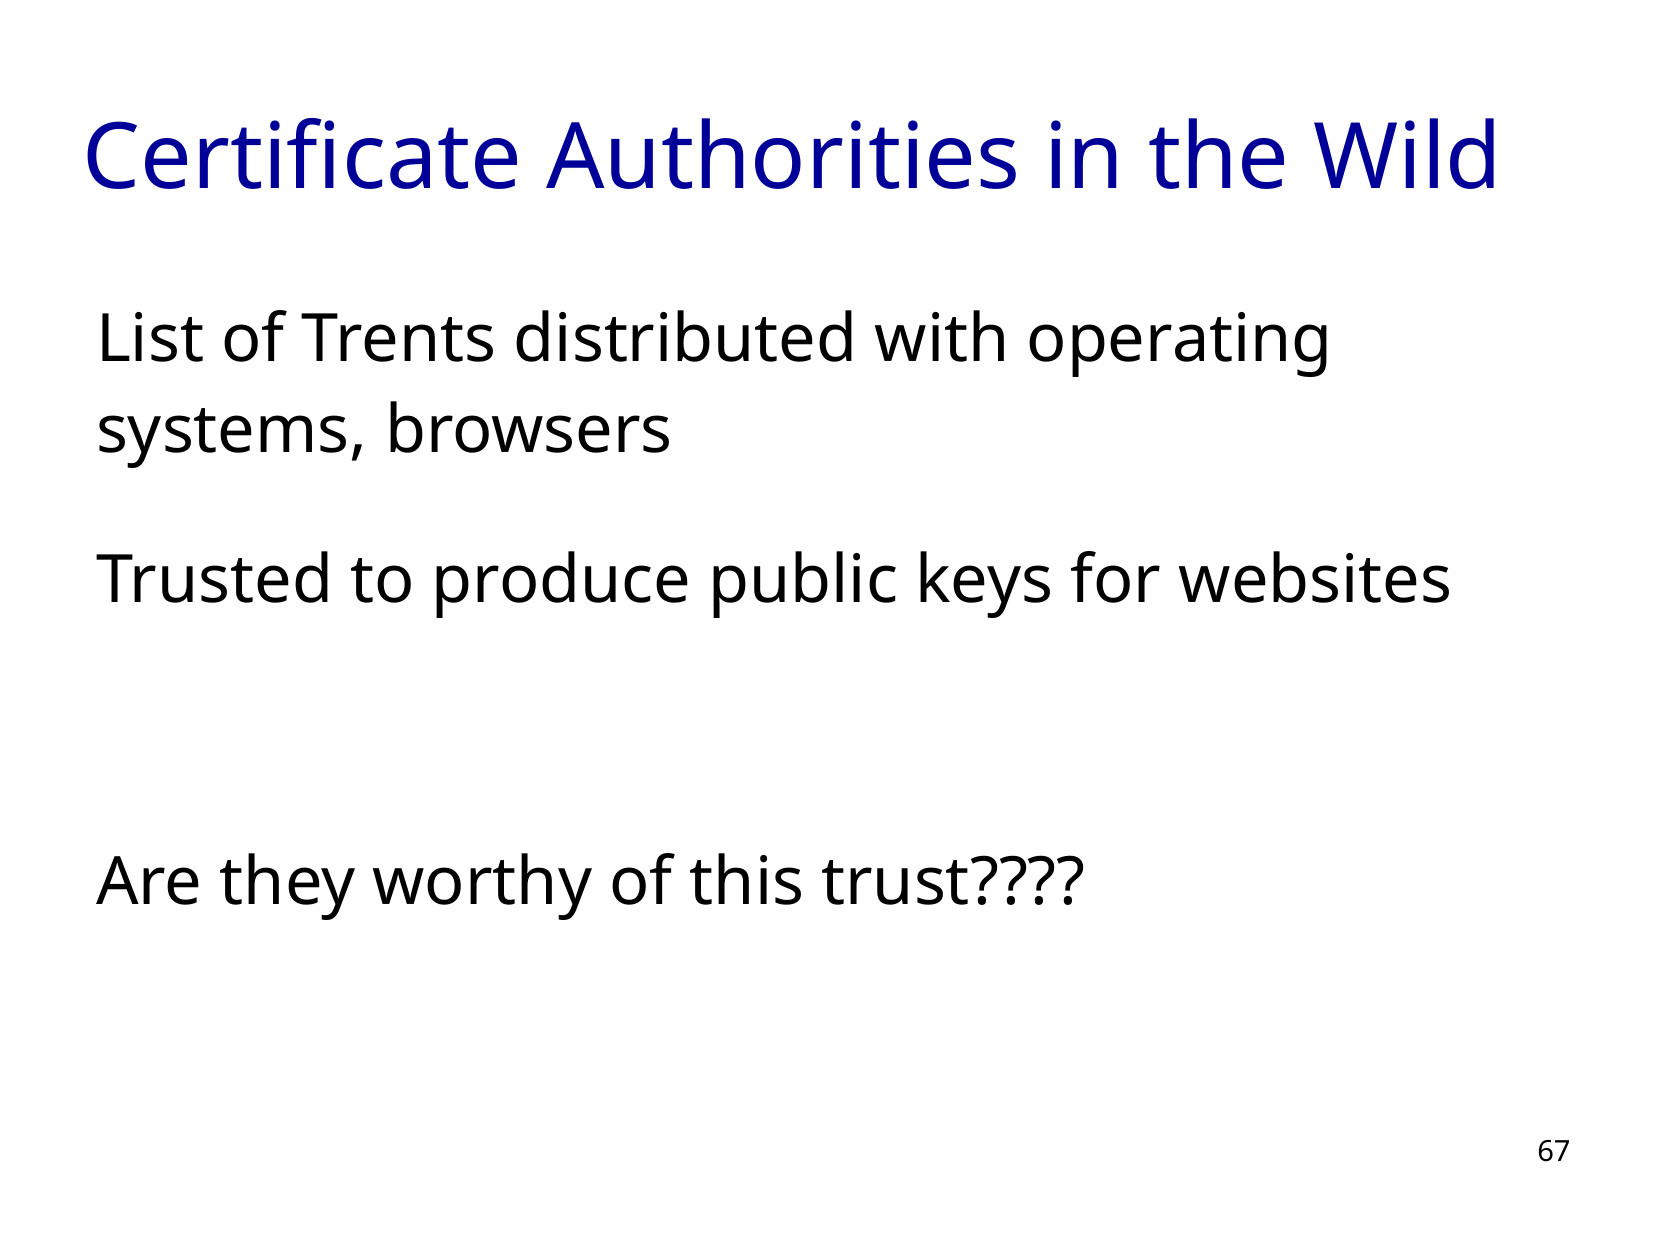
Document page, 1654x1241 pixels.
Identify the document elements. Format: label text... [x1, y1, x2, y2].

list List of Trents distributed with operating systems, browsers Trusted to produce public keys for websites Are they worthy of this trust???? [60, 290, 1571, 1096]
title Certificate Authorities in the Wild [82, 49, 1571, 257]
